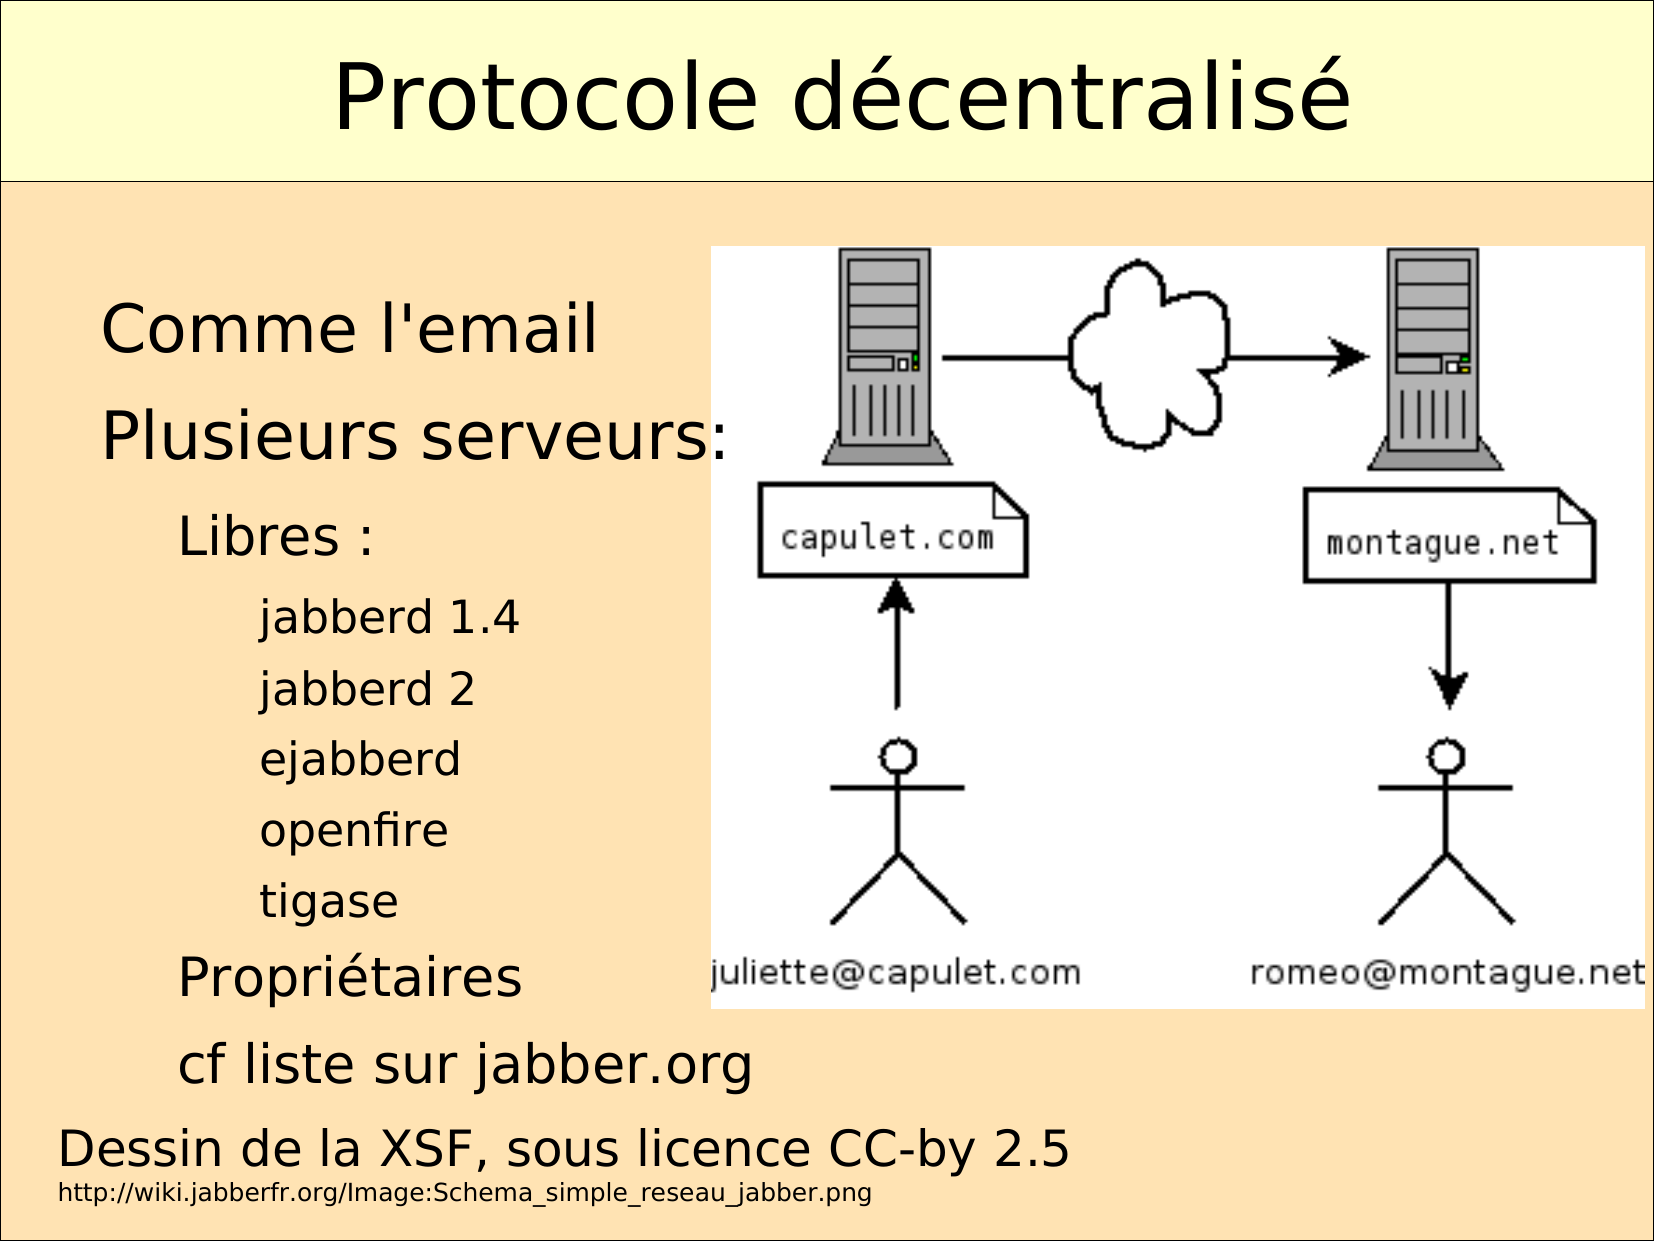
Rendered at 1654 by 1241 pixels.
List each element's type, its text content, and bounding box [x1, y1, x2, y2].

list Comme l'email Plusieurs serveurs: Libres : jabberd 1.4 jabberd 2 ejabberd openfire tigase Propriétaires cf liste sur jabber.org [82, 290, 1571, 1097]
picture [711, 246, 1645, 1009]
title Protocole décentralisé [135, 37, 1552, 158]
text_box Dessin de la XSF, sous licence CC-by 2.5 http://wiki.jabberfr.org/Image:Schema_simple_reseau_jabber.png [42, 1112, 1067, 1216]
